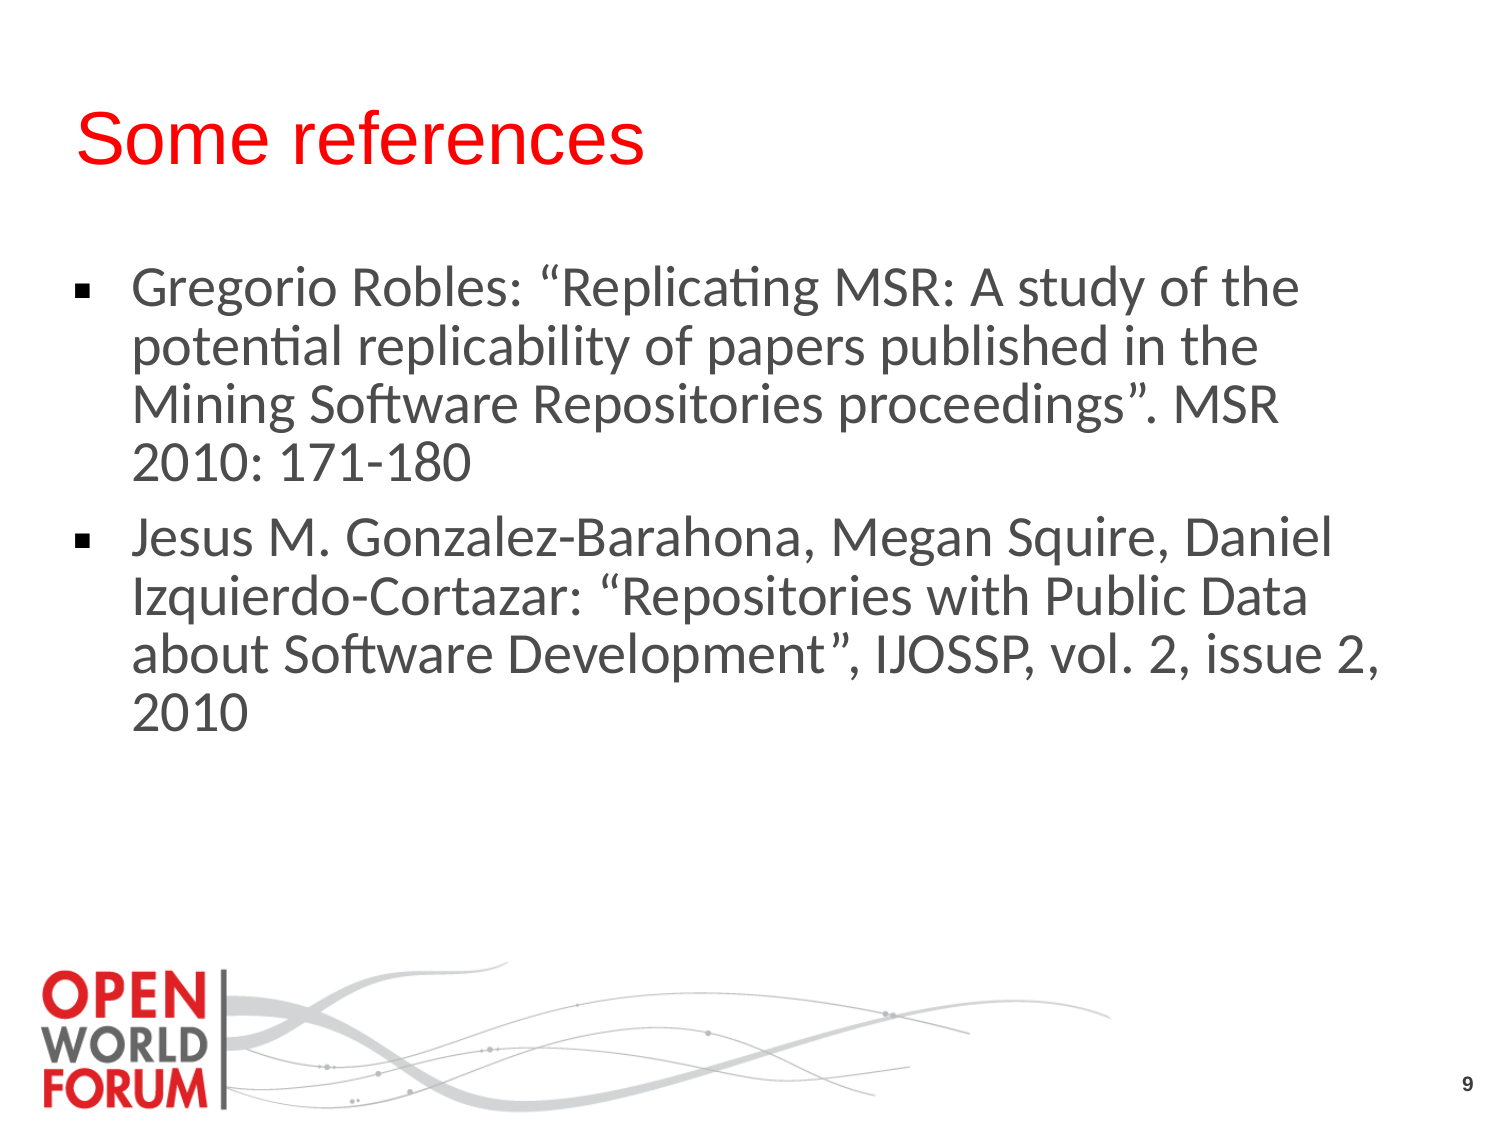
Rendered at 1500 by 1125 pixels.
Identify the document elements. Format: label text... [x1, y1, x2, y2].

picture [41, 957, 1112, 1119]
list Gregorio Robles: “Replicating MSR: A study of the potential replicability of papers published in the Mining Software Repositories proceedings”. MSR 2010: 171-180 Jesus M. Gonzalez-Barahona, Megan Squire, Daniel Izquierdo-Cortazar: “Repositories with Public Data about Software Development”, IJOSSP, vol. 2, issue 2, 2010 [75, 263, 1425, 991]
title Some references [75, 52, 1425, 226]
